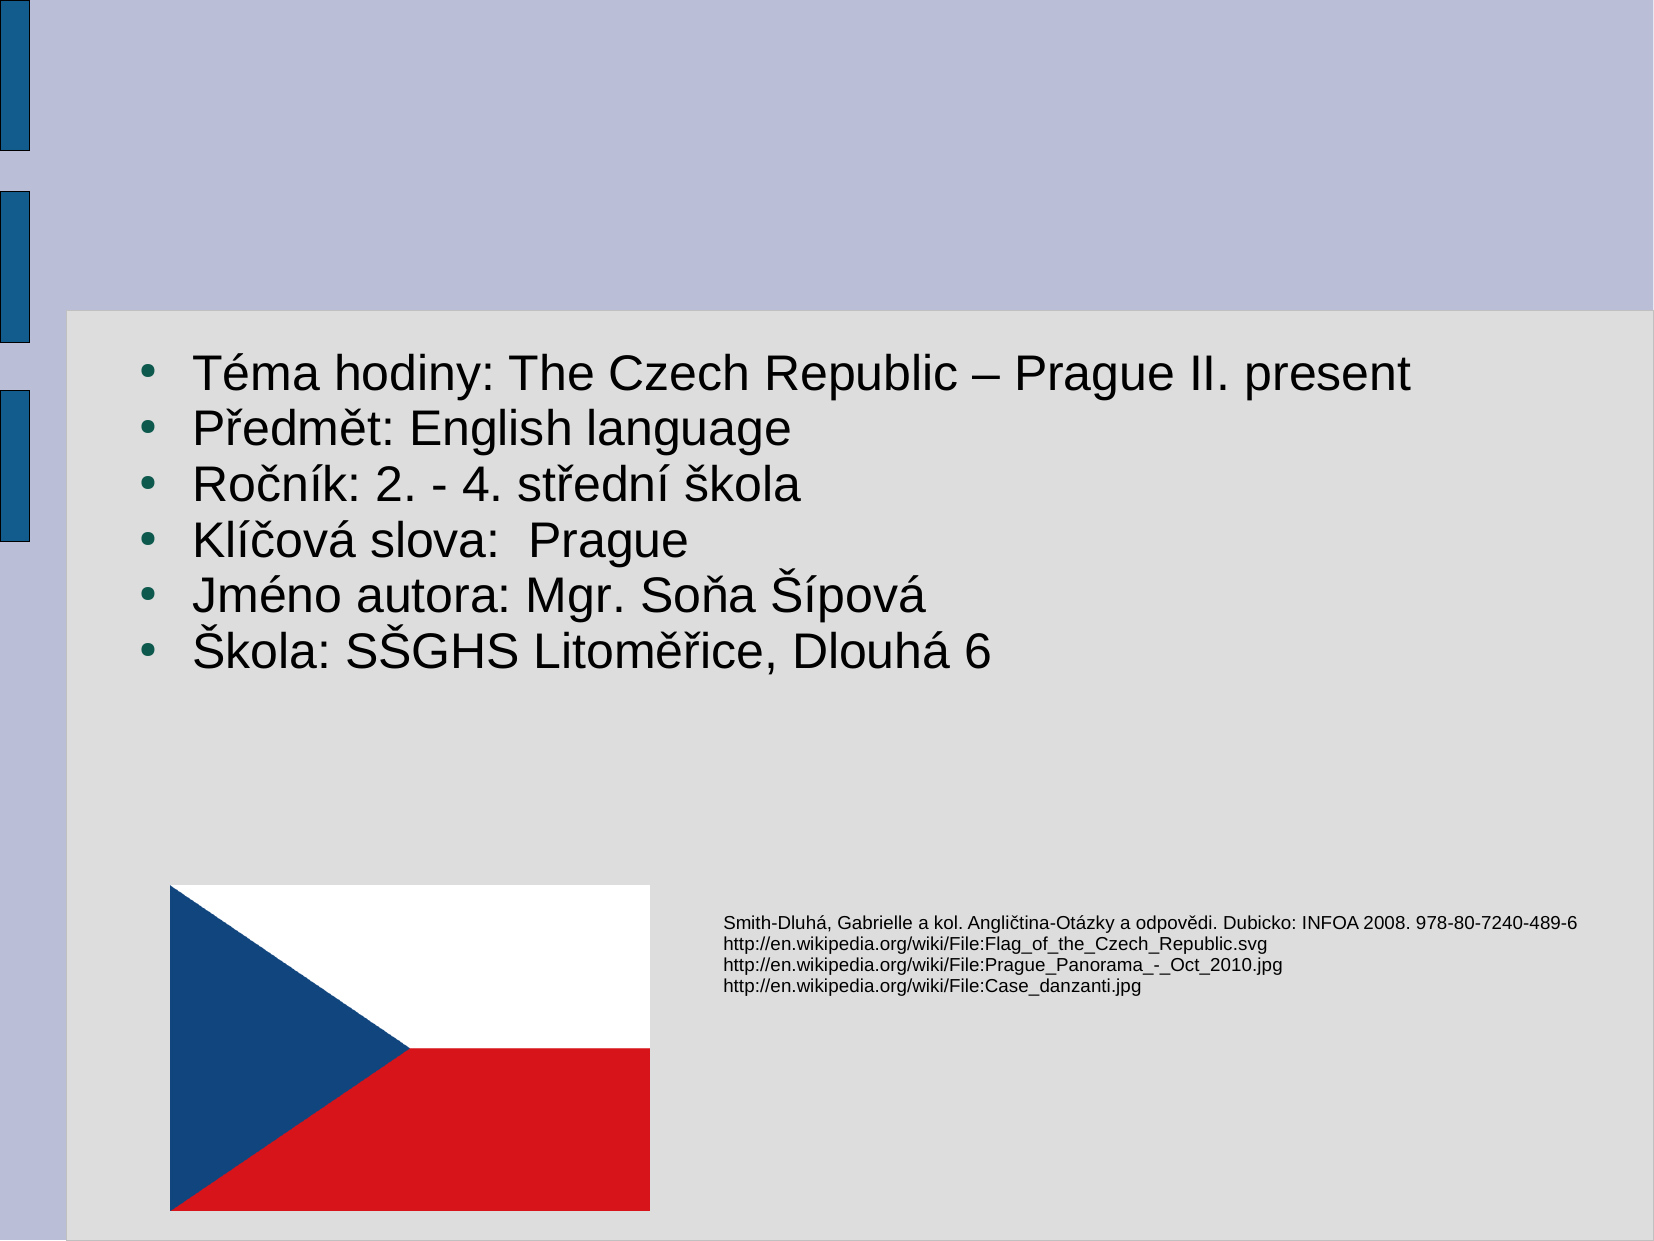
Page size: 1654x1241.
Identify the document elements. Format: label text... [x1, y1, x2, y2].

list Téma hodiny: The Czech Republic – Prague II. present Předmět: English language Ročník: 2. - 4. střední škola Klíčová slova: Prague Jméno autora: Mgr. Soňa Šípová Škola: SŠGHS Litoměřice, Dlouhá 6 [121, 344, 1534, 1127]
picture [170, 885, 650, 1211]
text_box Smith-Dluhá, Gabrielle a kol. Angličtina-Otázky a odpovědi. Dubicko: INFOA 2008. 978-80-7240-489-6 http://en.wikipedia.org/wiki/File:Flag_of_the_Czech_Republic.svg http://en.wikipedia.org/wiki/File:Prague_Panorama_-_Oct_2010.jpg http://en.wikipedia.org/wiki/File:Case_danzanti.jpg [708, 863, 1614, 1107]
